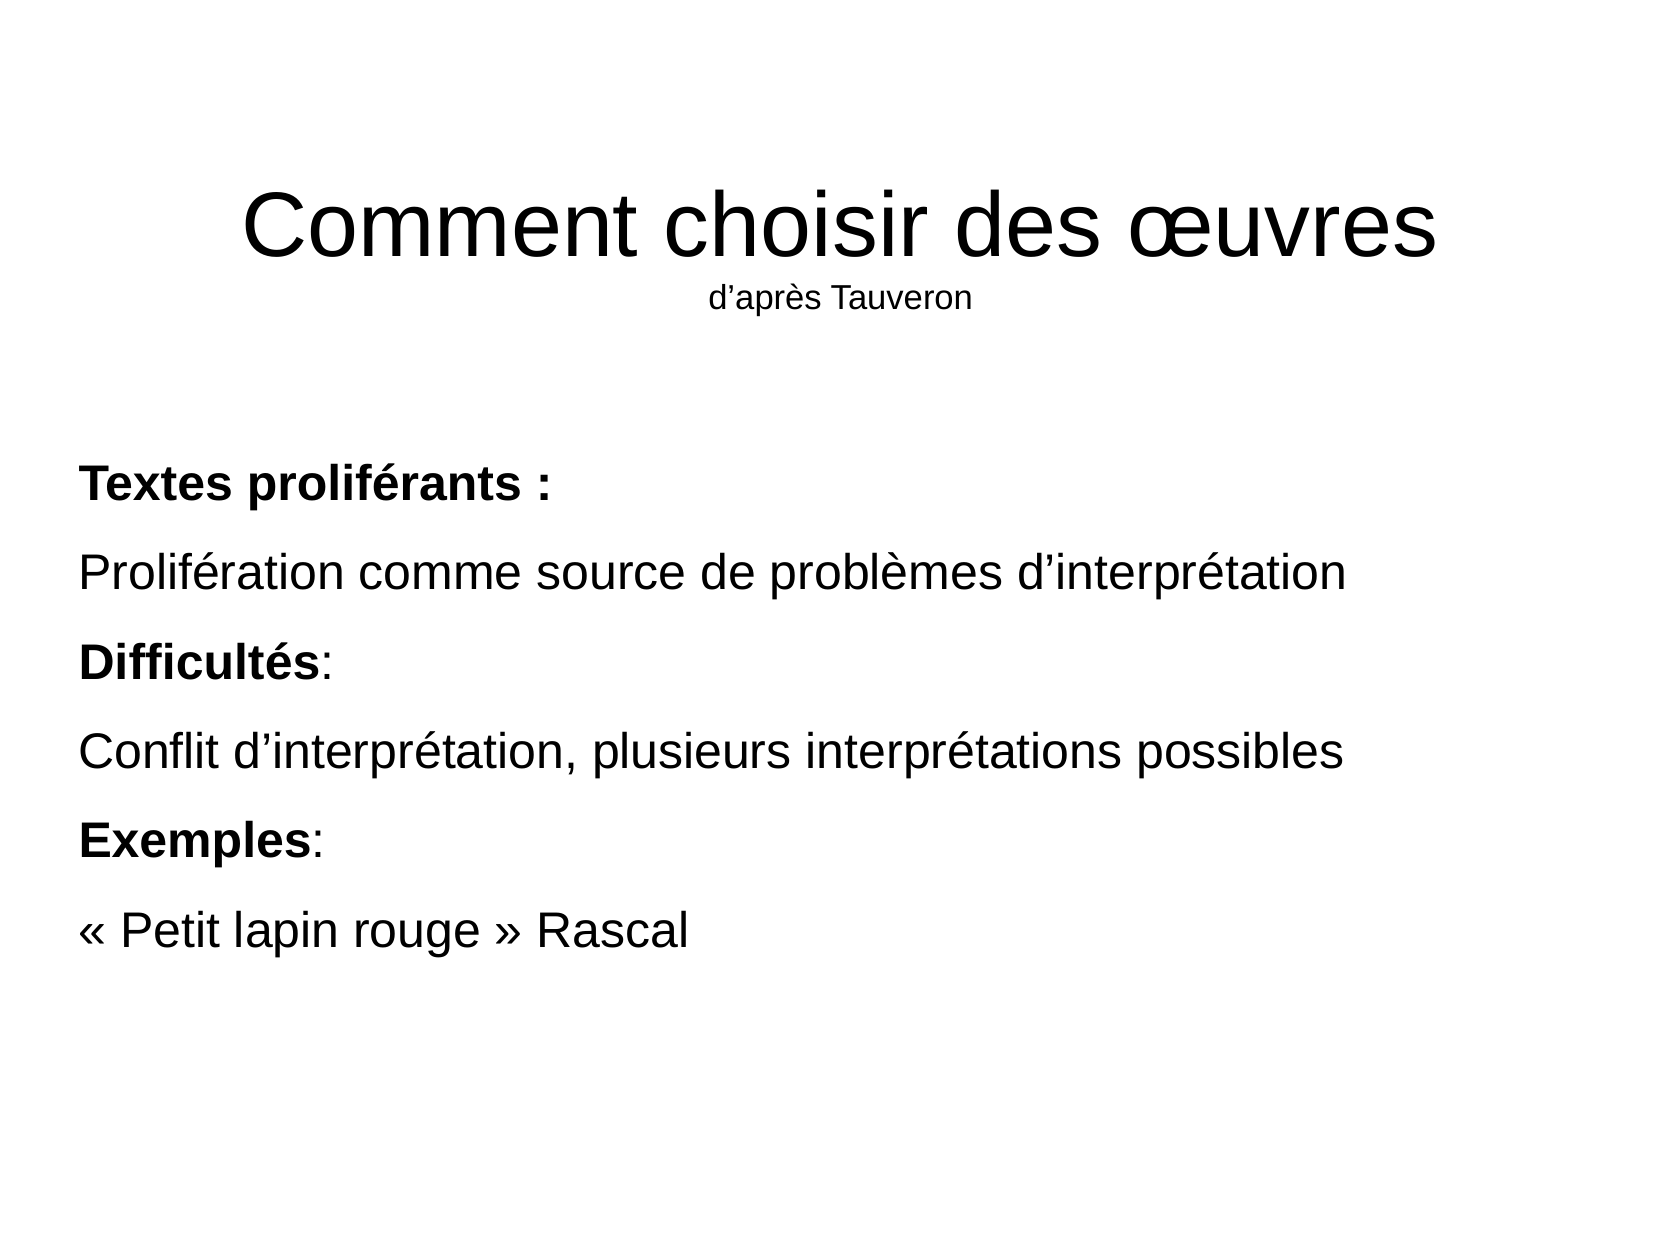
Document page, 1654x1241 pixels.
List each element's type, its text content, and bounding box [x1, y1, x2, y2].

list Textes proliférants : Prolifération comme source de problèmes d’interprétation Difficultés: Conflit d’interprétation, plusieurs interprétations possibles Exemples: « Petit lapin rouge » Rascal [78, 450, 1603, 1222]
title Comment choisir des œuvres d’après Tauveron [151, 165, 1530, 298]
